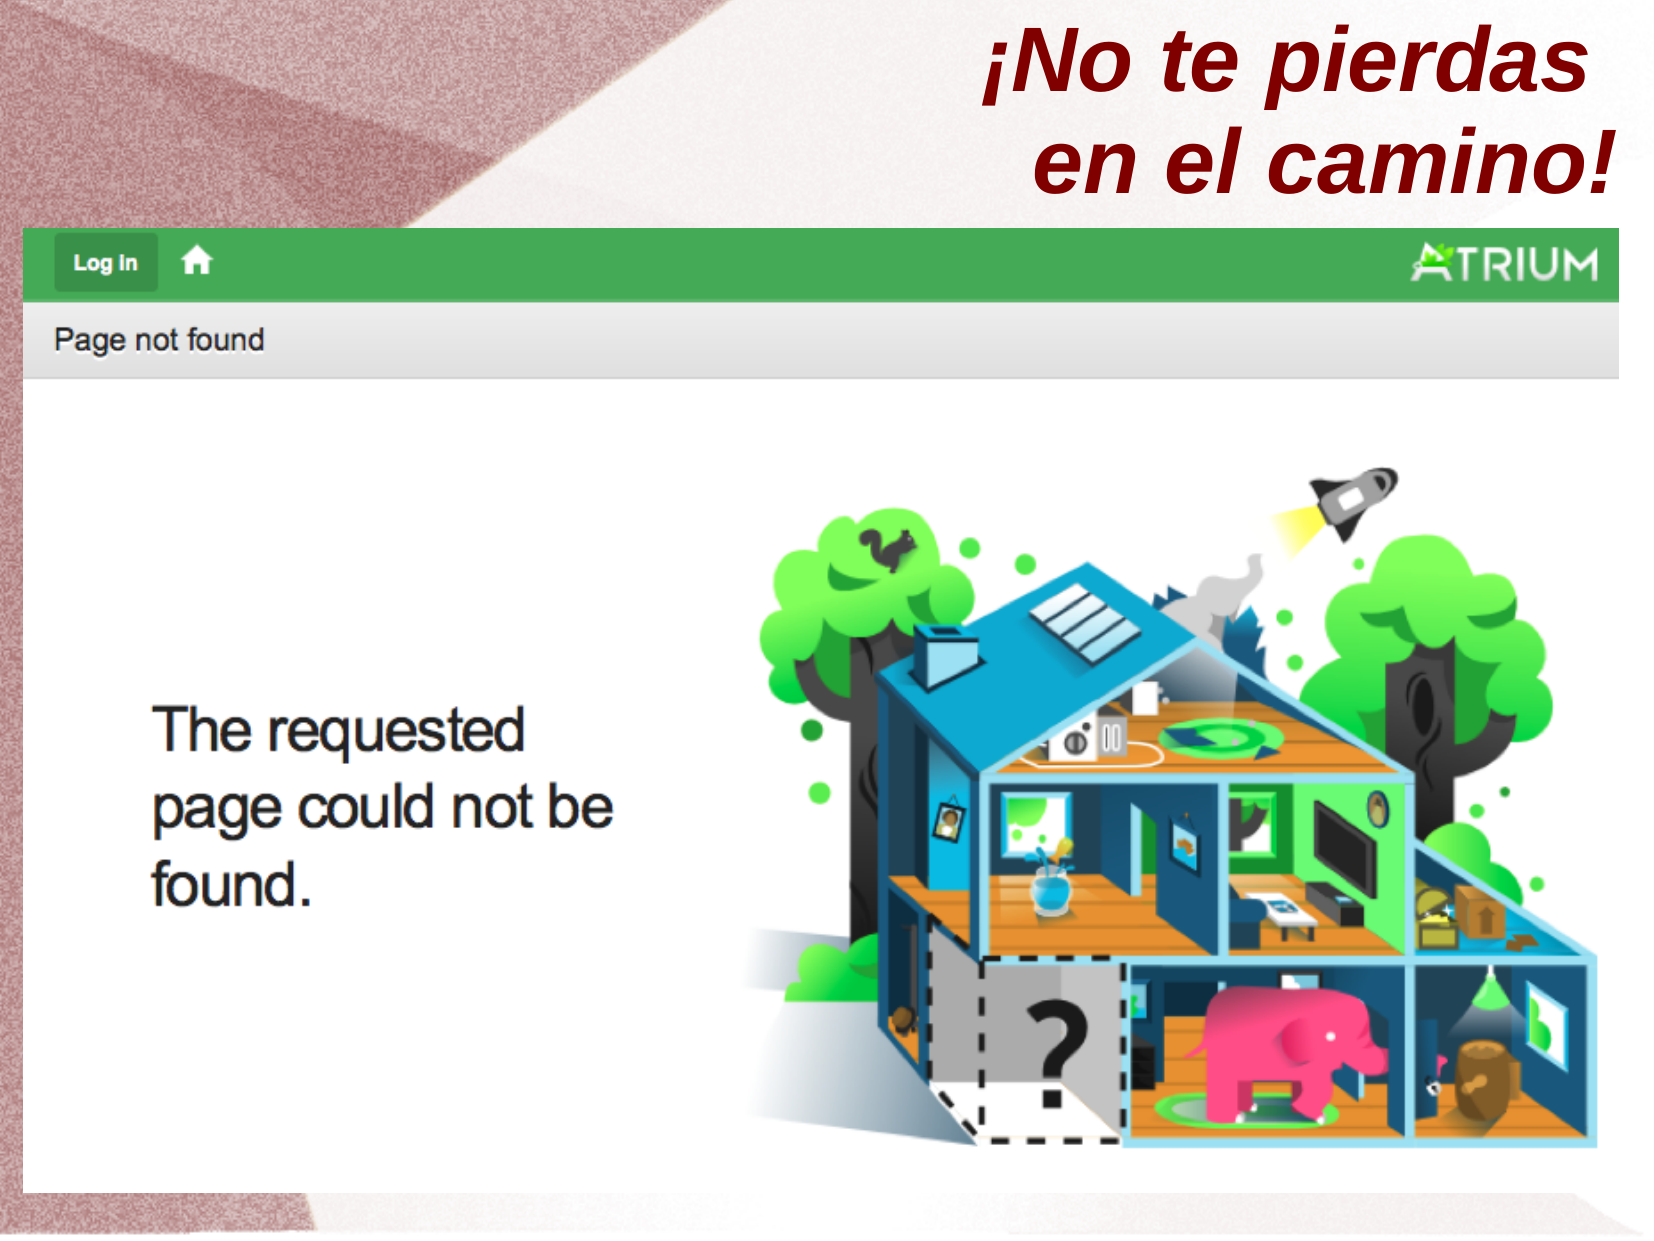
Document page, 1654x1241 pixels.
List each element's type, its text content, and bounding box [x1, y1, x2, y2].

picture [0, 0, 1654, 1241]
title ¡No te pierdas en el camino! [608, 8, 1619, 214]
